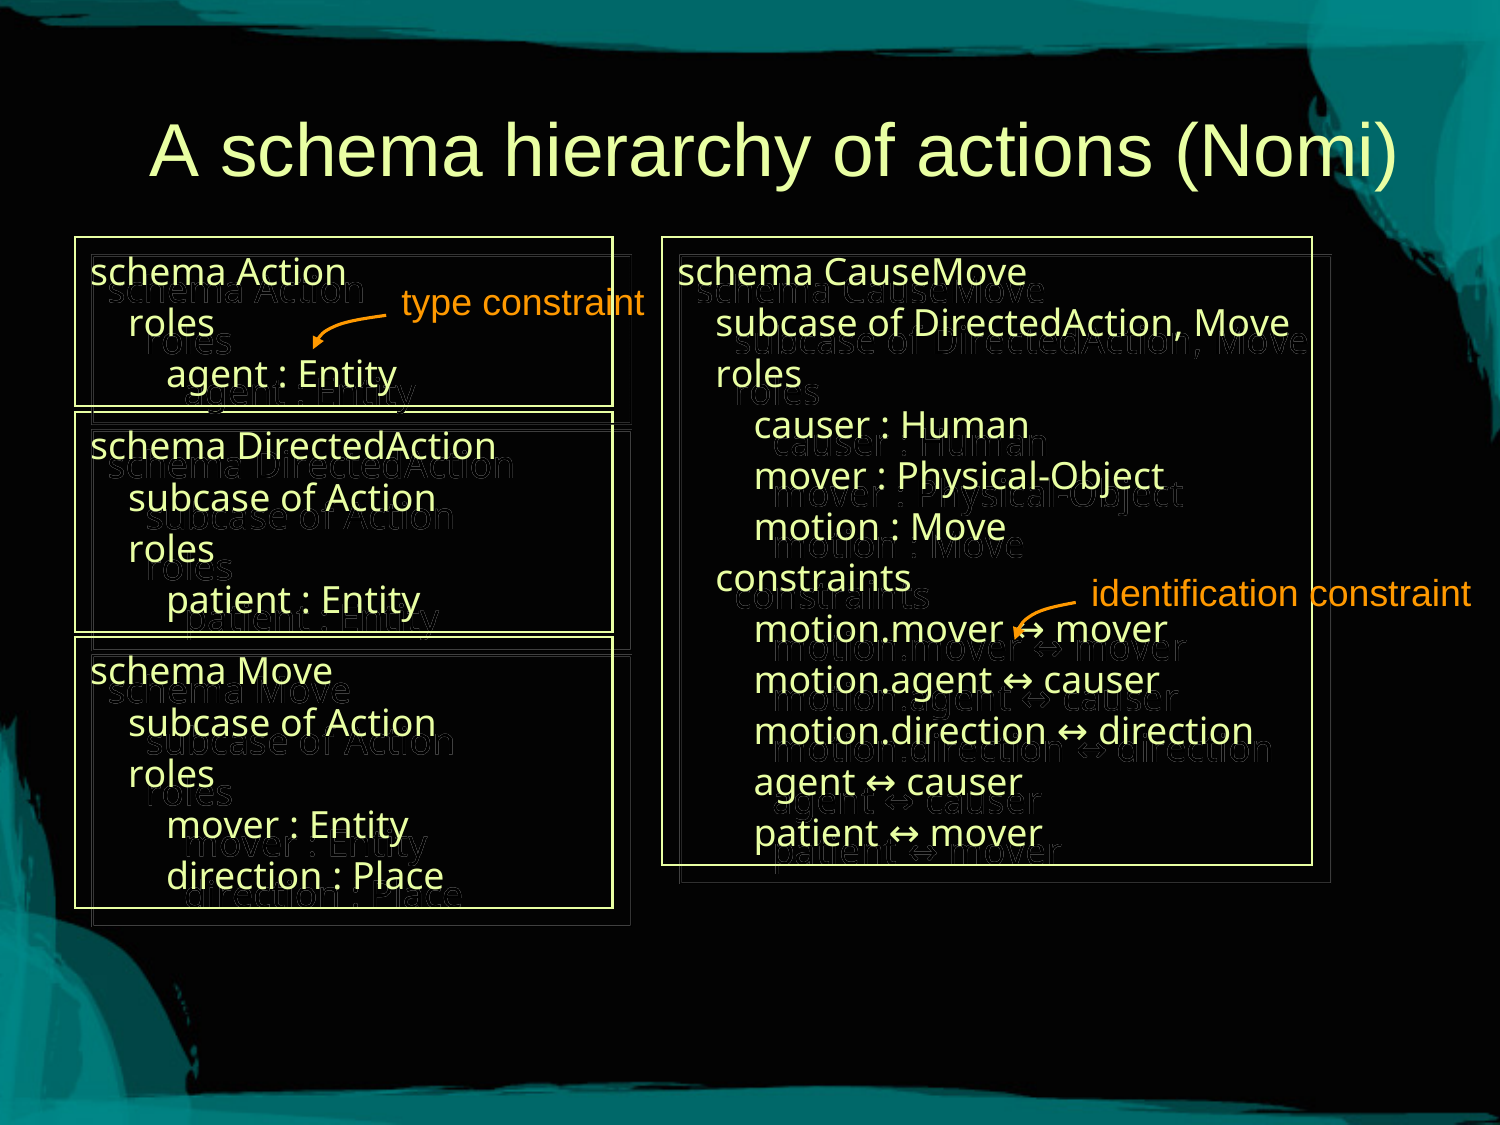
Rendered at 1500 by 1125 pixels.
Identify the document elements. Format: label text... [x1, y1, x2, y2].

picture [0, 0, 1500, 1125]
text_box type constraint [386, 274, 660, 332]
text_box schema DirectedAction subcase of Action roles patient : Entity [75, 412, 613, 632]
text_box schema Action roles agent : Entity [75, 237, 613, 406]
text_box identification constraint [1075, 564, 1487, 623]
text_box schema CauseMove subcase of DirectedAction, Move roles causer : Human mover : Physical-Object motion : Move constraints motion.mover ↔ mover motion.agent ↔ causer motion.direction ↔ direction agent ↔ causer patient ↔ mover [662, 237, 1313, 865]
title A schema hierarchy of actions (Nomi) [112, 86, 1438, 214]
text_box schema Move subcase of Action roles mover : Entity direction : Place [75, 637, 613, 908]
